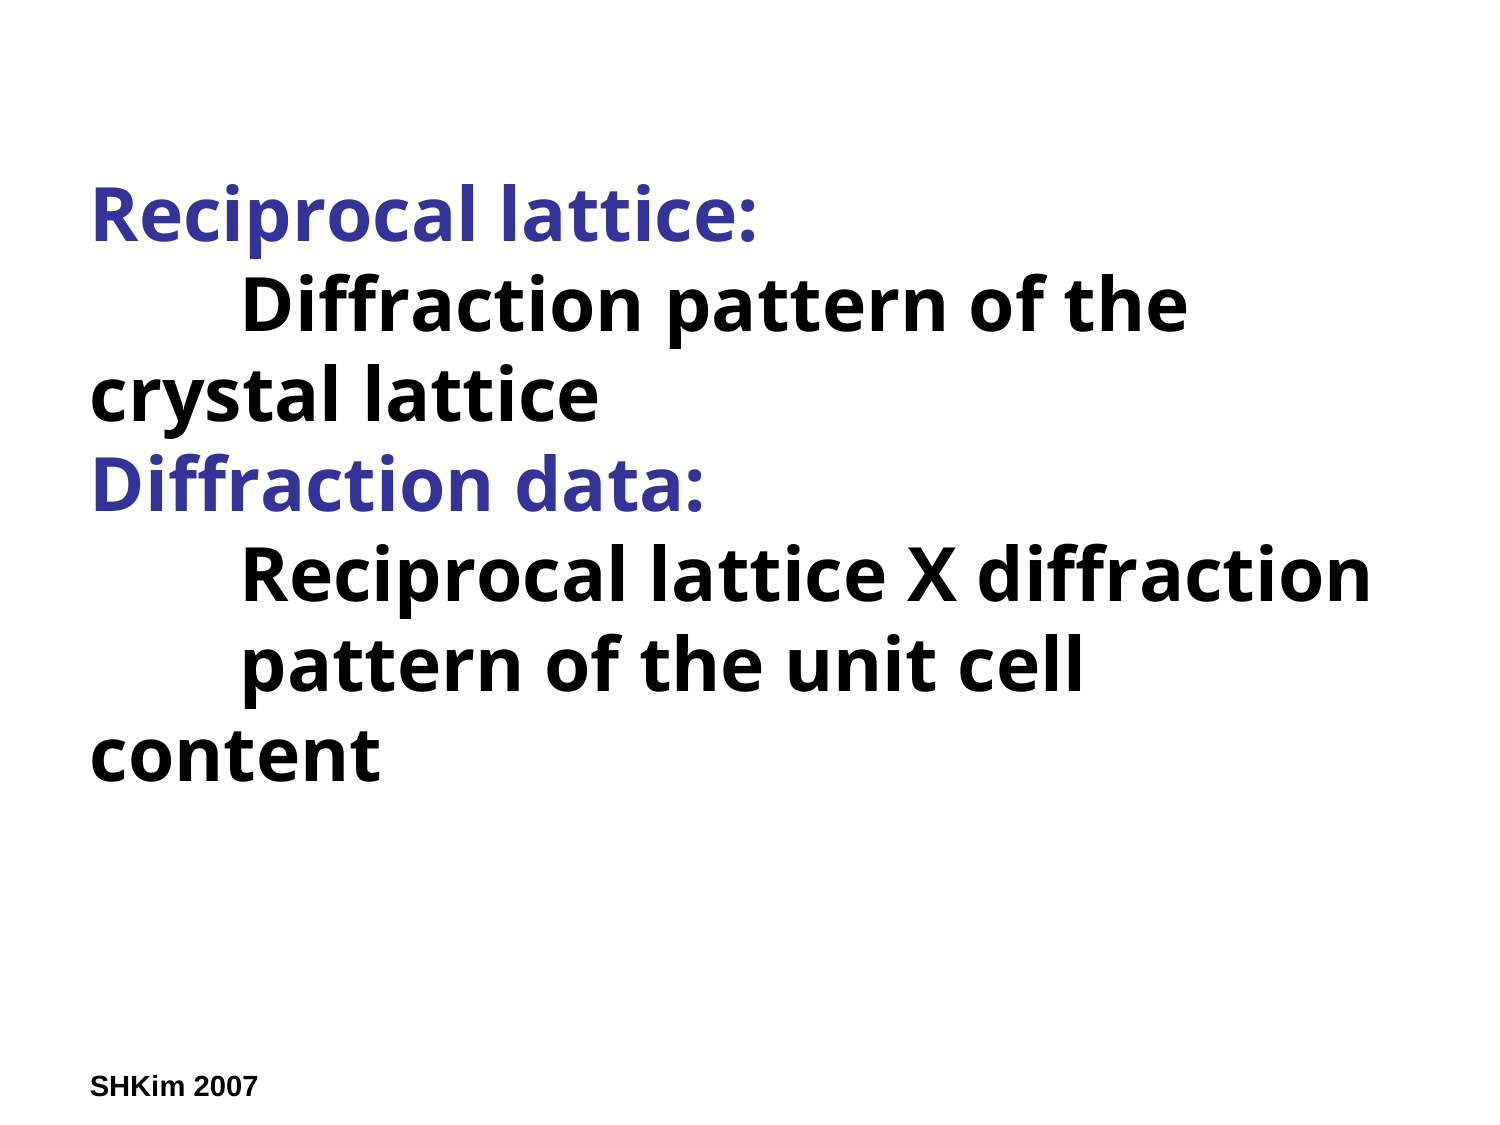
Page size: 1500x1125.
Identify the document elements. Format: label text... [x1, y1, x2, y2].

title Reciprocal lattice: Diffraction pattern of the crystal lattice Diffraction data: Reciprocal lattice X diffraction pattern of the unit cell content [75, 158, 1426, 804]
